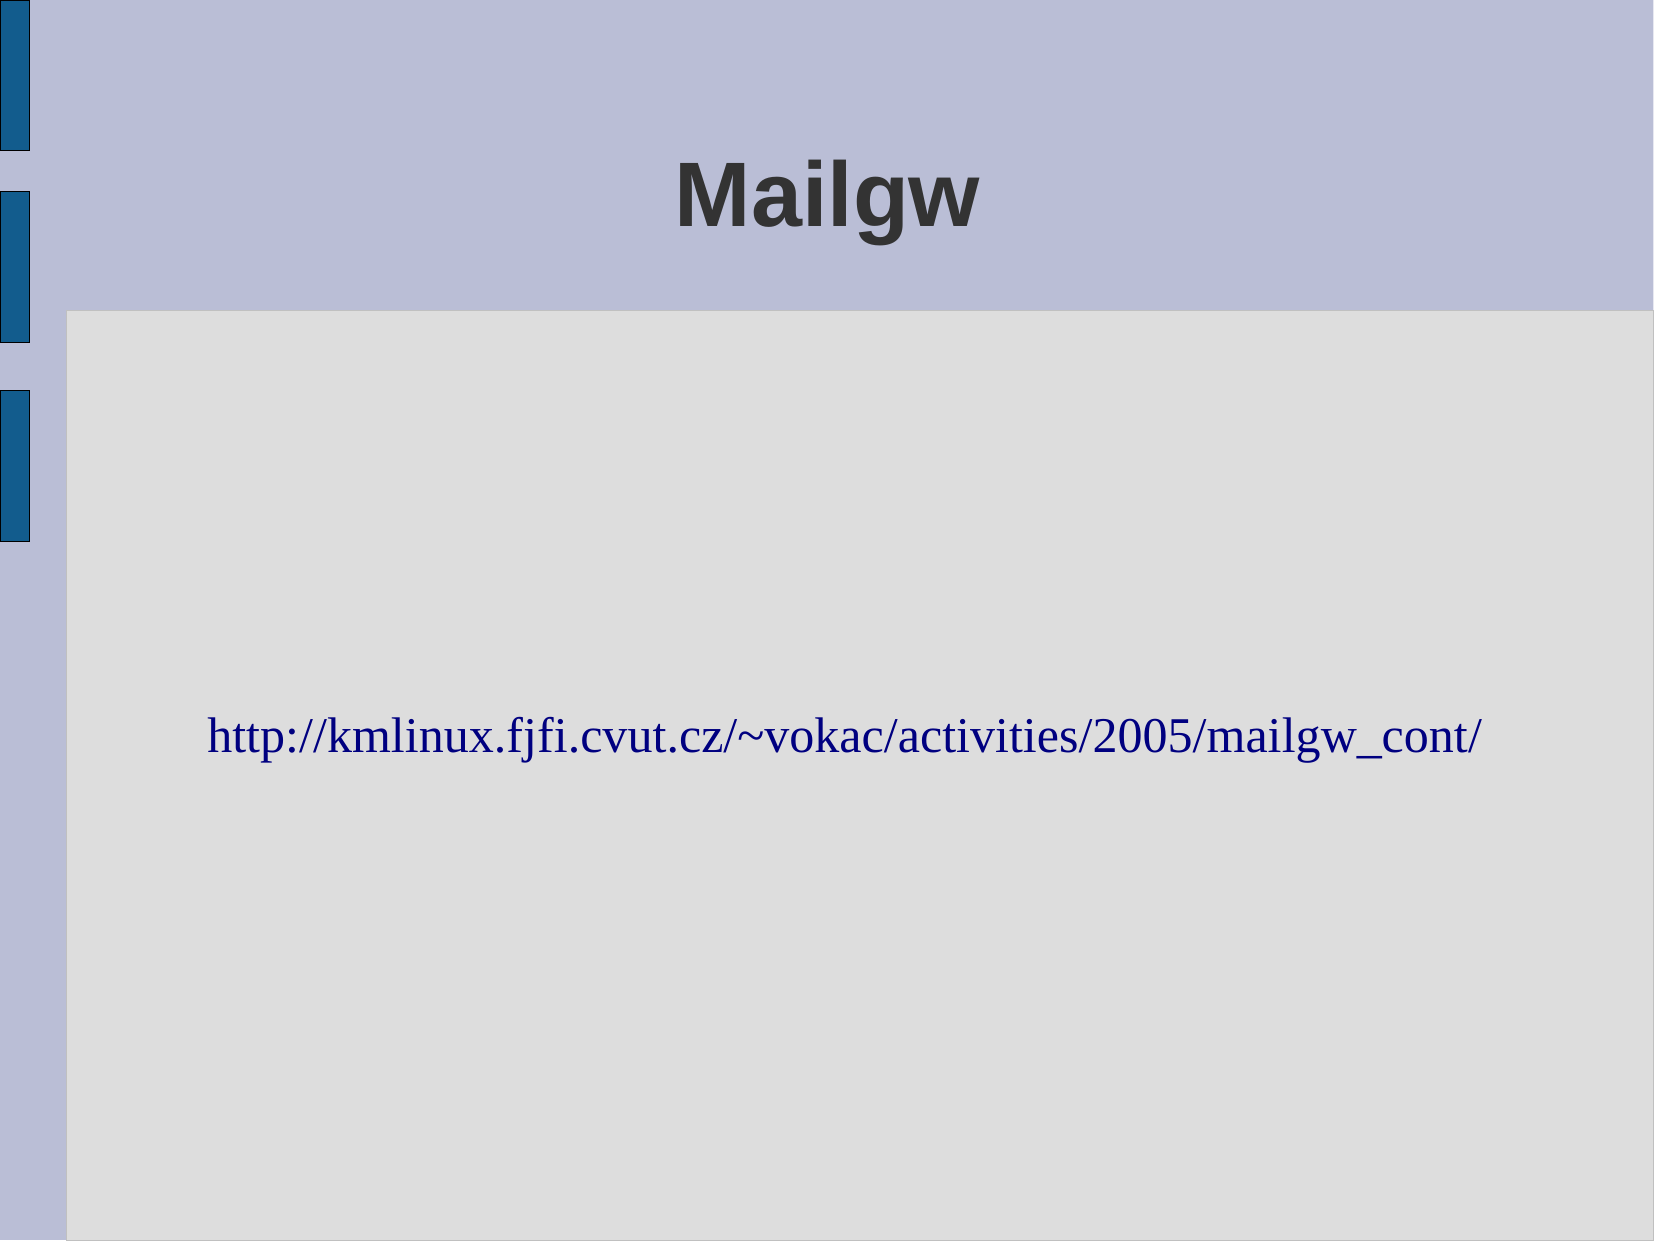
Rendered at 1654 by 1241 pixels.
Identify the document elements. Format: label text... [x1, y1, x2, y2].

title Mailgw [121, 91, 1534, 299]
subtitle http://kmlinux.fjfi.cvut.cz/~vokac/activities/2005/mailgw_cont/ [121, 352, 1534, 1119]
